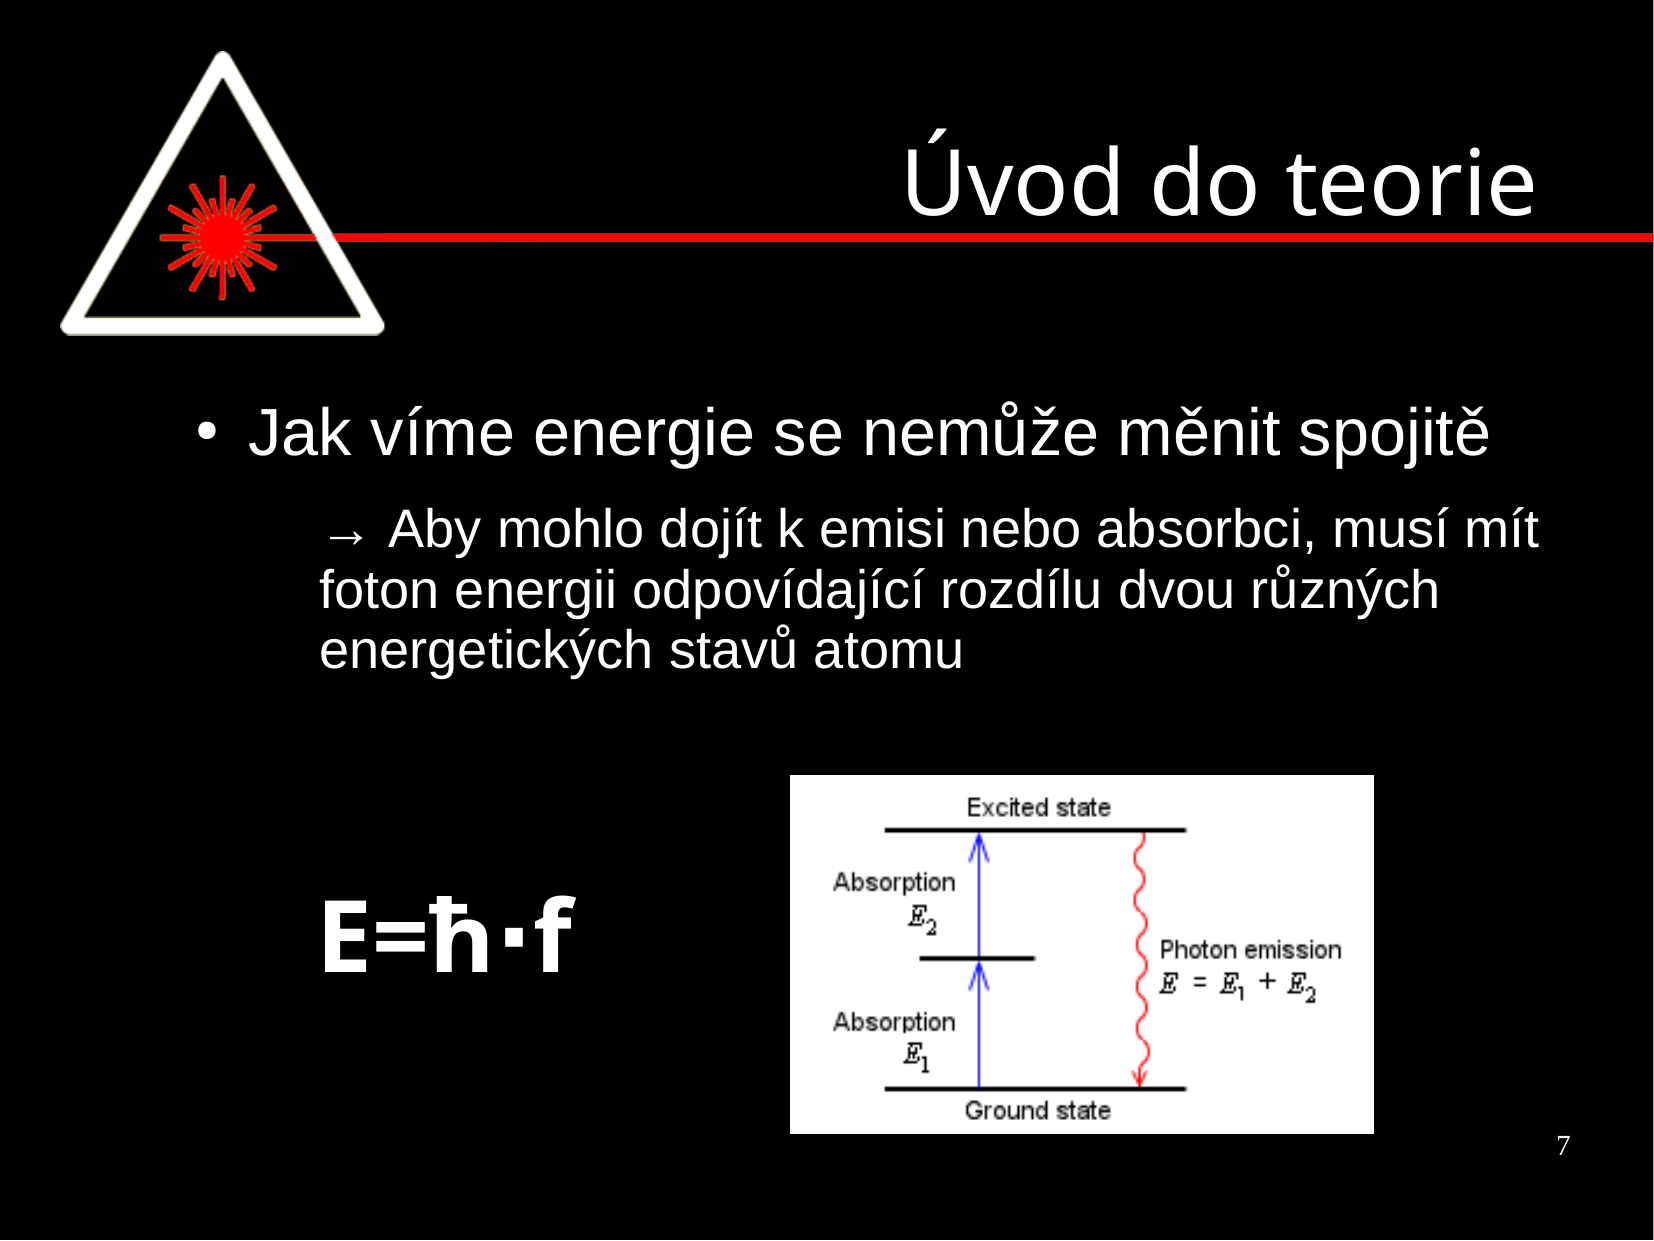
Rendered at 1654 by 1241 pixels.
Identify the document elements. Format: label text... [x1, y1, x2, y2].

picture [790, 775, 1374, 1134]
picture [60, 51, 1654, 336]
list Jak víme energie se nemůže měnit spojitě → Aby mohlo dojít k emisi nebo absorbci, musí mít foton energii odpovídající rozdílu dvou různých energetických stavů atomu [177, 394, 1571, 1094]
title Úvod do teorie [50, 75, 1540, 283]
text_box E=ħ∙f [301, 857, 877, 1019]
